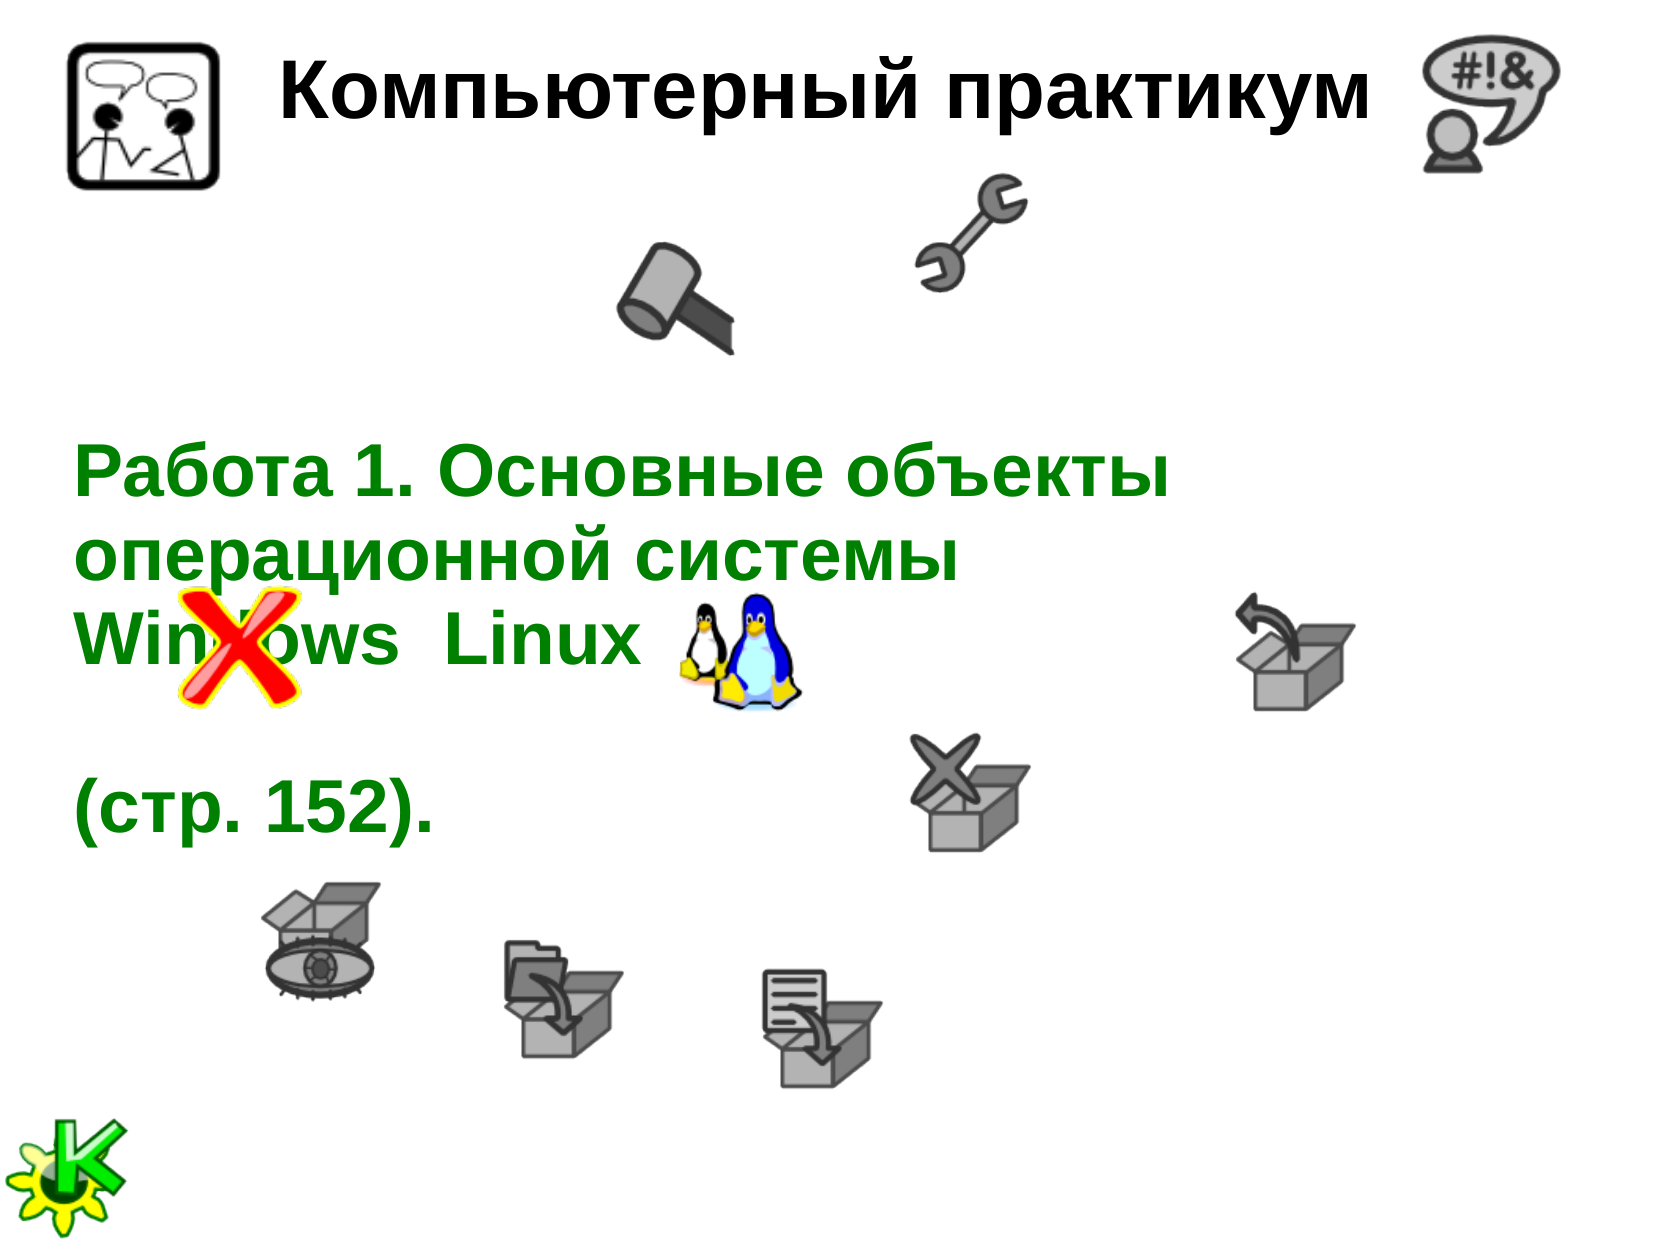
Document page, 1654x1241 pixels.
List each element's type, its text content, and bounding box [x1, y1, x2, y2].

picture [679, 590, 805, 716]
picture [613, 236, 739, 362]
picture [908, 170, 1034, 296]
picture [5, 1116, 131, 1241]
picture [760, 967, 886, 1093]
picture [1233, 590, 1359, 716]
picture [177, 584, 303, 710]
picture [908, 731, 1034, 857]
picture [52, 29, 237, 207]
text_box Компьютерный практикум [237, 35, 1417, 144]
text_box Работа 1. Основные объекты операционной системы Windows Linux (стр. 152). [59, 421, 1565, 941]
picture [1417, 29, 1565, 178]
picture [258, 878, 384, 1004]
picture [501, 937, 627, 1063]
